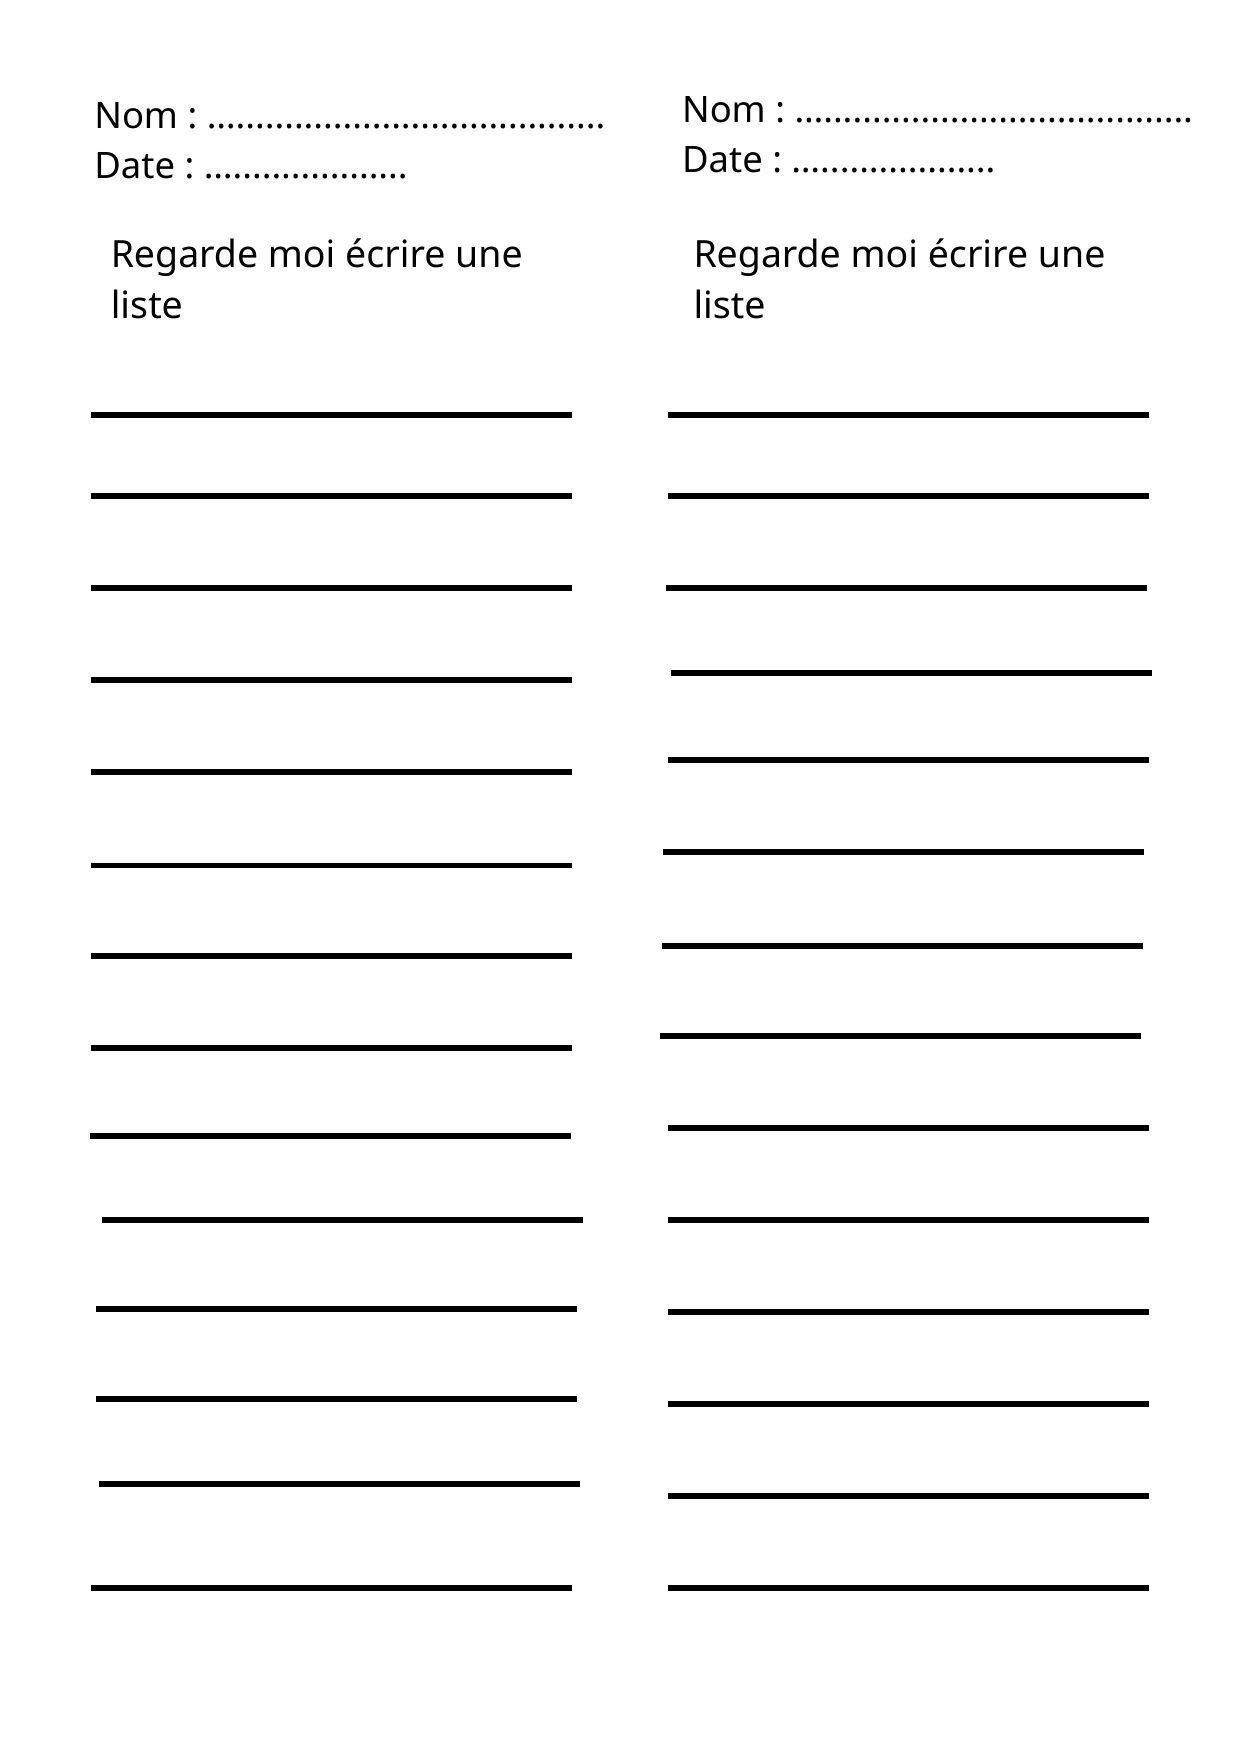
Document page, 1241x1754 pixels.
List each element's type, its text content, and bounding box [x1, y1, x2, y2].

text_box Regarde moi écrire une liste [678, 219, 1184, 284]
text_box Nom : …...................................... Date : ….................. [667, 76, 1212, 187]
text_box Nom : …...................................... Date : ….................. [79, 82, 624, 193]
text_box Regarde moi écrire une liste [96, 219, 601, 284]
